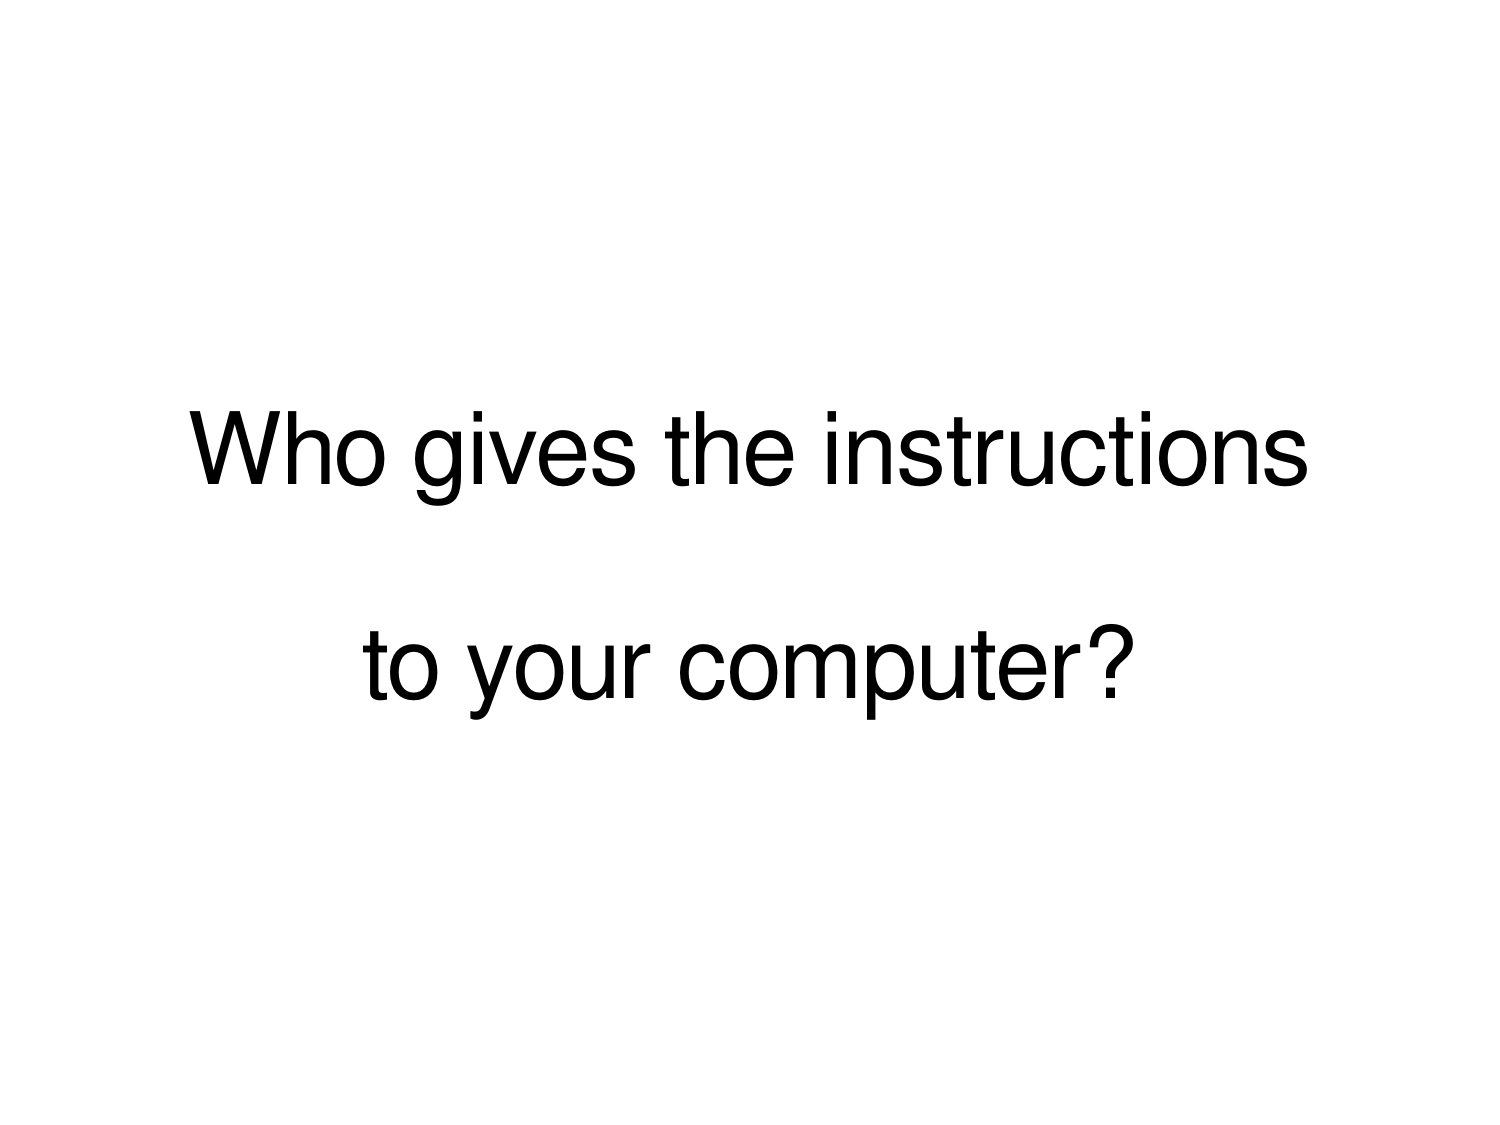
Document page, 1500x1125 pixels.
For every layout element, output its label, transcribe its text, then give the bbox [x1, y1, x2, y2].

text_box Who gives the instructions to your computer? [52, 172, 1448, 953]
